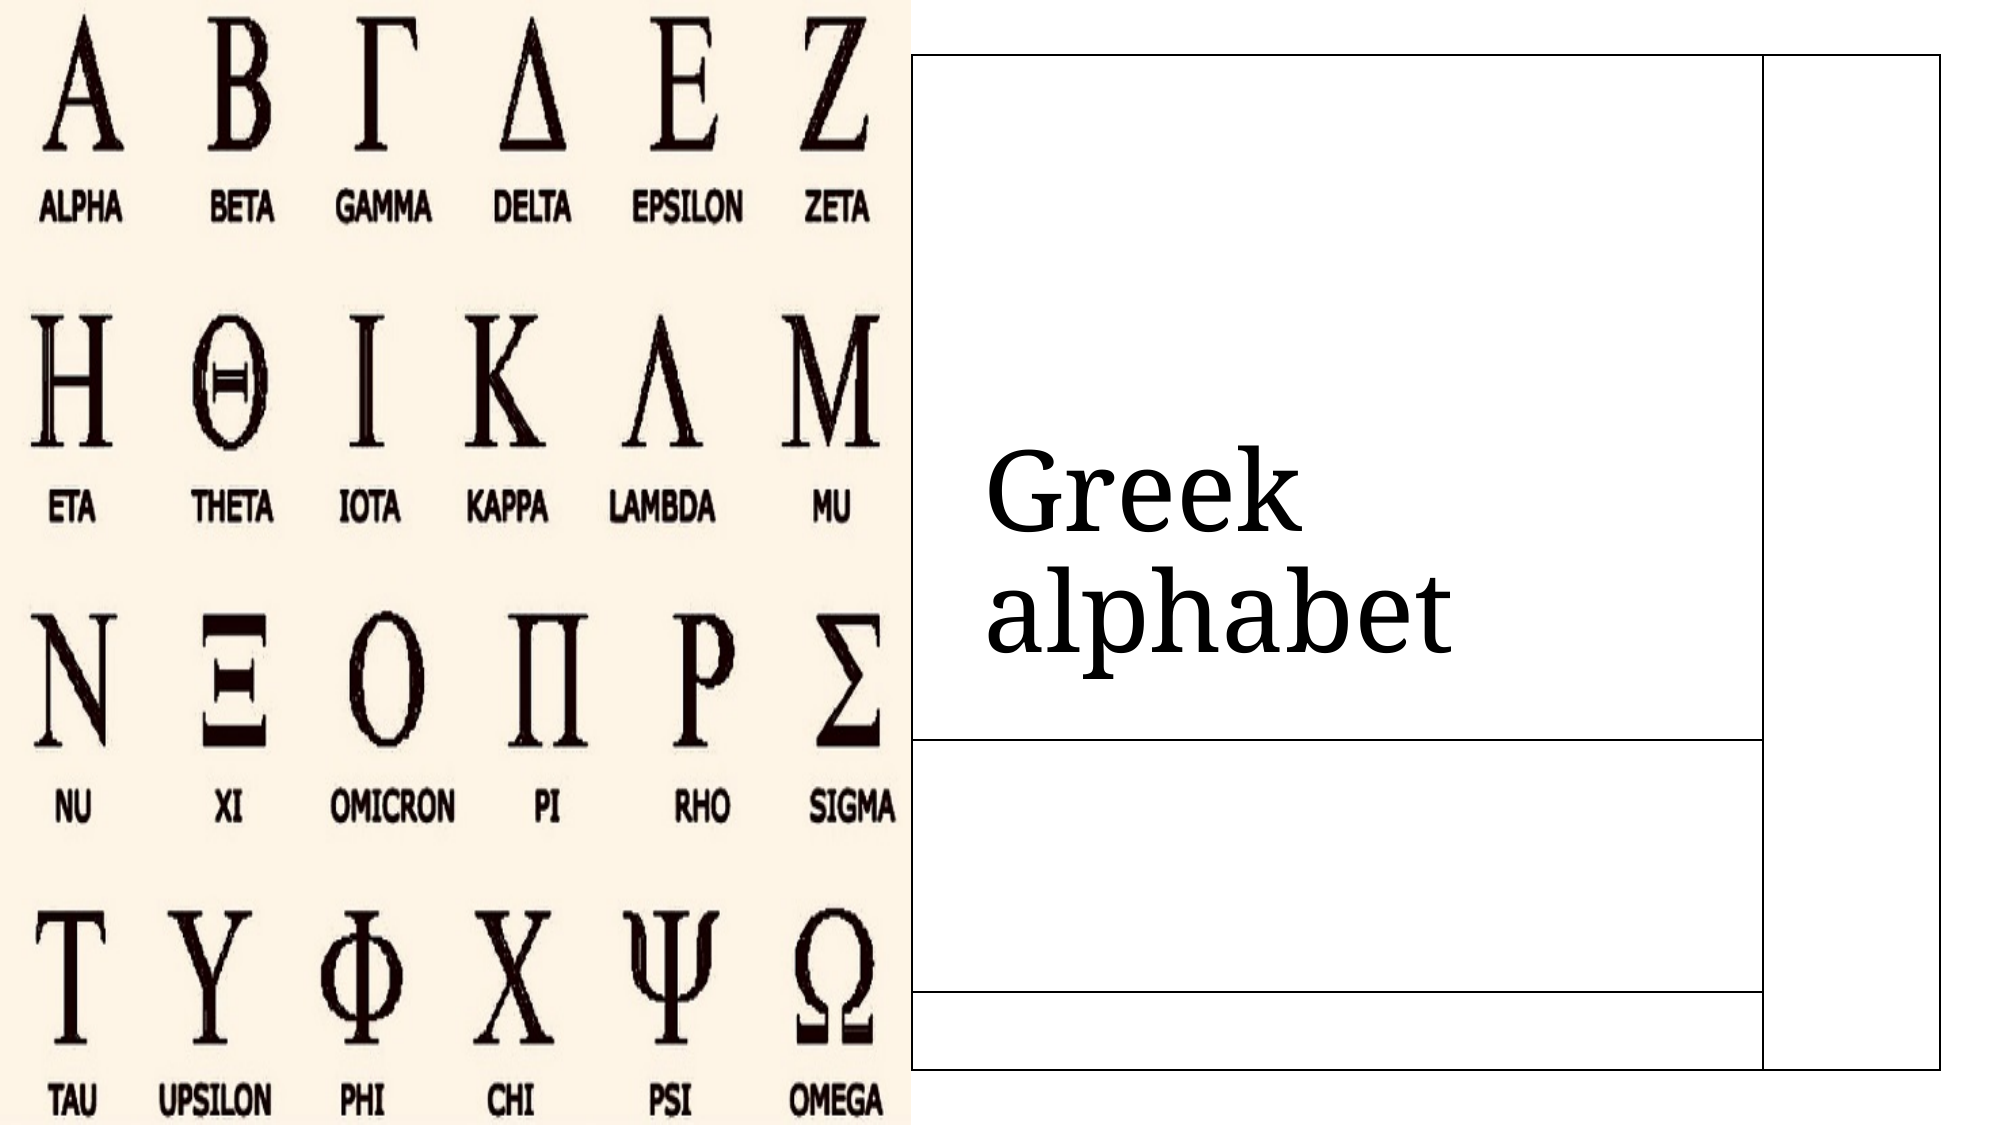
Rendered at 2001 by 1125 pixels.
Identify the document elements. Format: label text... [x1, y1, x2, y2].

text_box [913, 993, 1762, 1069]
text_box [913, 56, 1762, 739]
text_box [911, 0, 2000, 1125]
text_box [913, 741, 1762, 991]
text_box [1764, 56, 1939, 1069]
title Greek alphabet [968, 56, 1704, 685]
picture [0, 0, 911, 1125]
